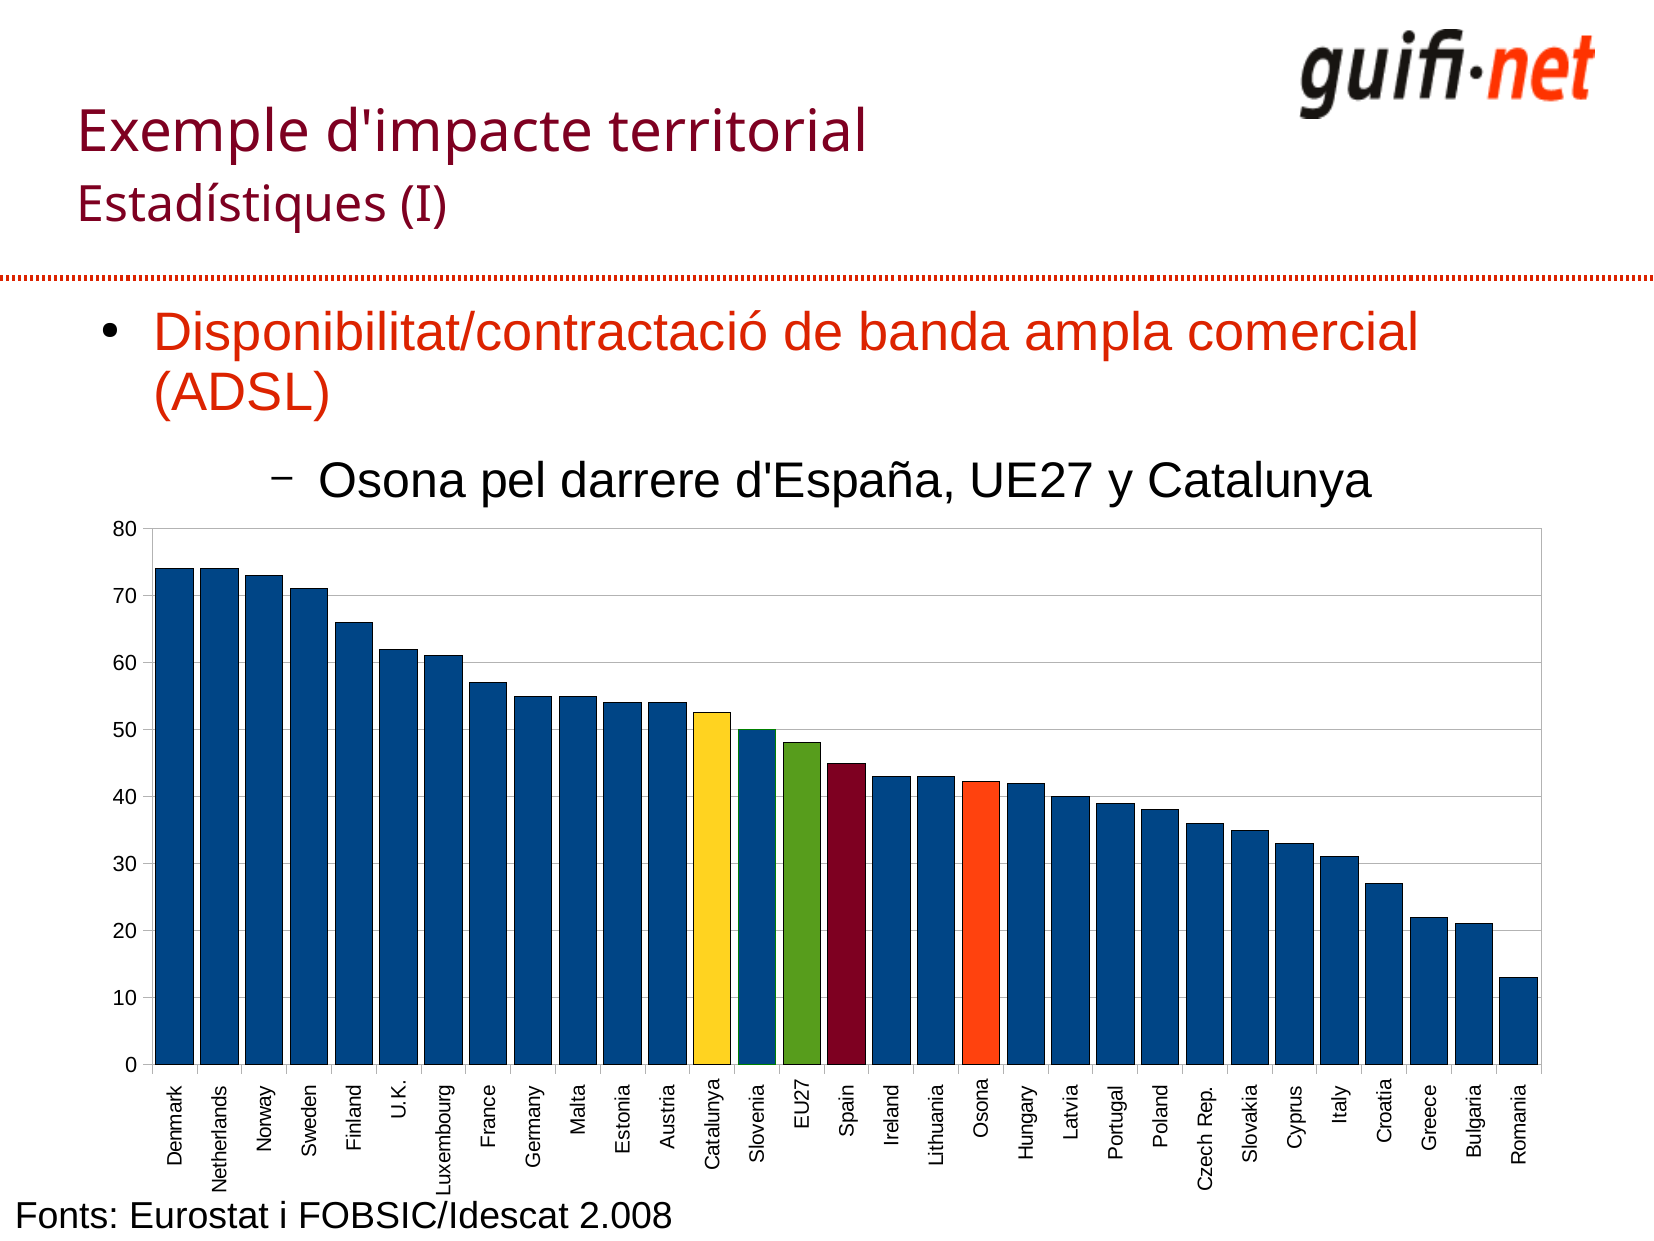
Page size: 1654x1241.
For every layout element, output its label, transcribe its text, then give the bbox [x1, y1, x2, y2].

picture [1299, 29, 1595, 119]
chart [82, 692, 1571, 1211]
list Disponibilitat/contractació de banda ampla comercial (ADSL) Osona pel darrere d'España, UE27 y Catalunya [82, 301, 1571, 692]
text_box Fonts: Eurostat i FOBSIC/Idescat 2.008 [0, 1187, 689, 1241]
title Exemple d'impacte territorial Estadístiques (I) [76, 59, 1093, 267]
